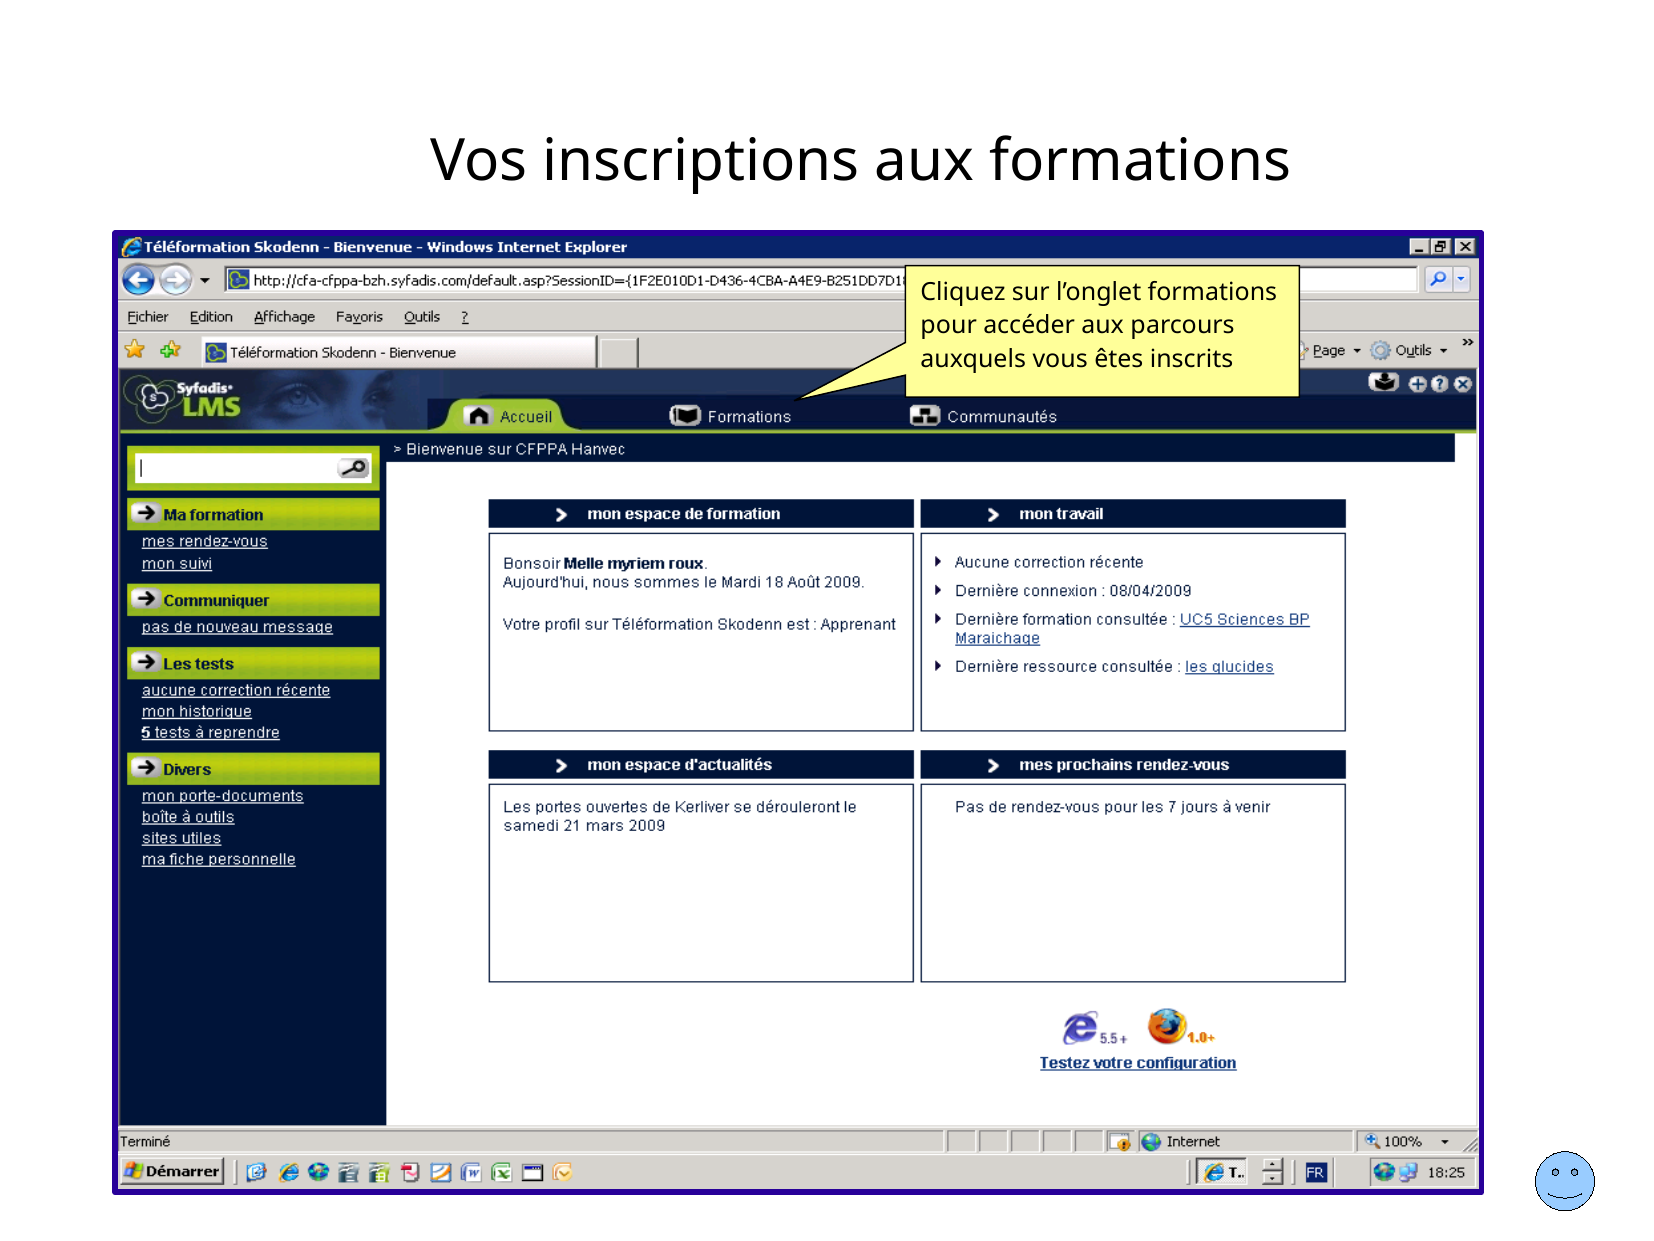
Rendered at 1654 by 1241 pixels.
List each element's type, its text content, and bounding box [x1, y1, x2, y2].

text_box Vos inscriptions aux formations [415, 110, 1300, 207]
text_box [1535, 1151, 1595, 1211]
text_box Cliquez sur l’onglet formations pour accéder aux parcours auxquels vous êtes inscrits [794, 265, 1300, 401]
picture [118, 236, 1479, 1190]
